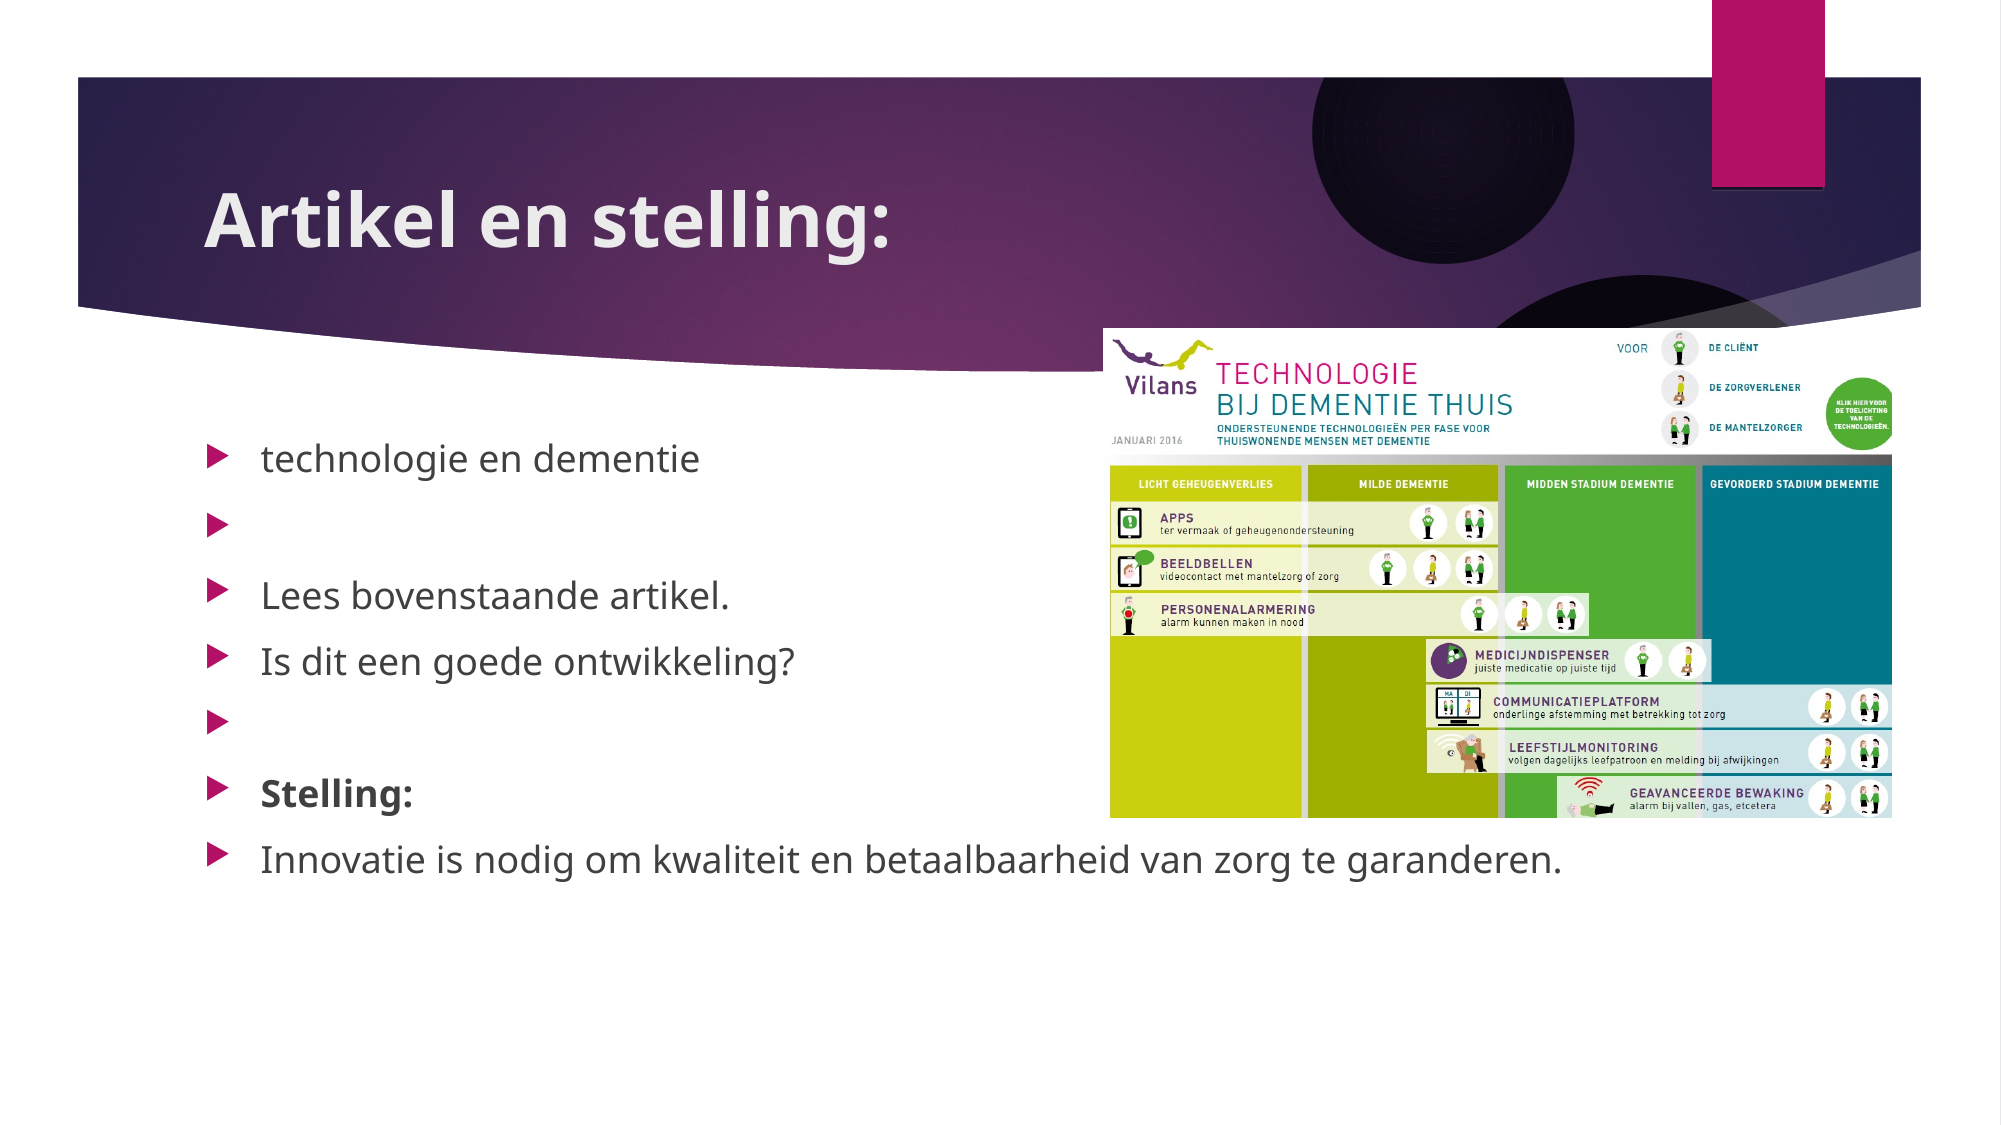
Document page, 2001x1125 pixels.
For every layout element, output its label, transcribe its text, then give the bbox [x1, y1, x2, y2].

picture [1103, 328, 1892, 818]
list technologie en dementie Lees bovenstaande artikel. Is dit een goede ontwikkeling? Stelling: Innovatie is nodig om kwaliteit en betaalbaarheid van zorg te garanderen. [189, 427, 1638, 988]
title Artikel en stelling: [189, 159, 1627, 276]
